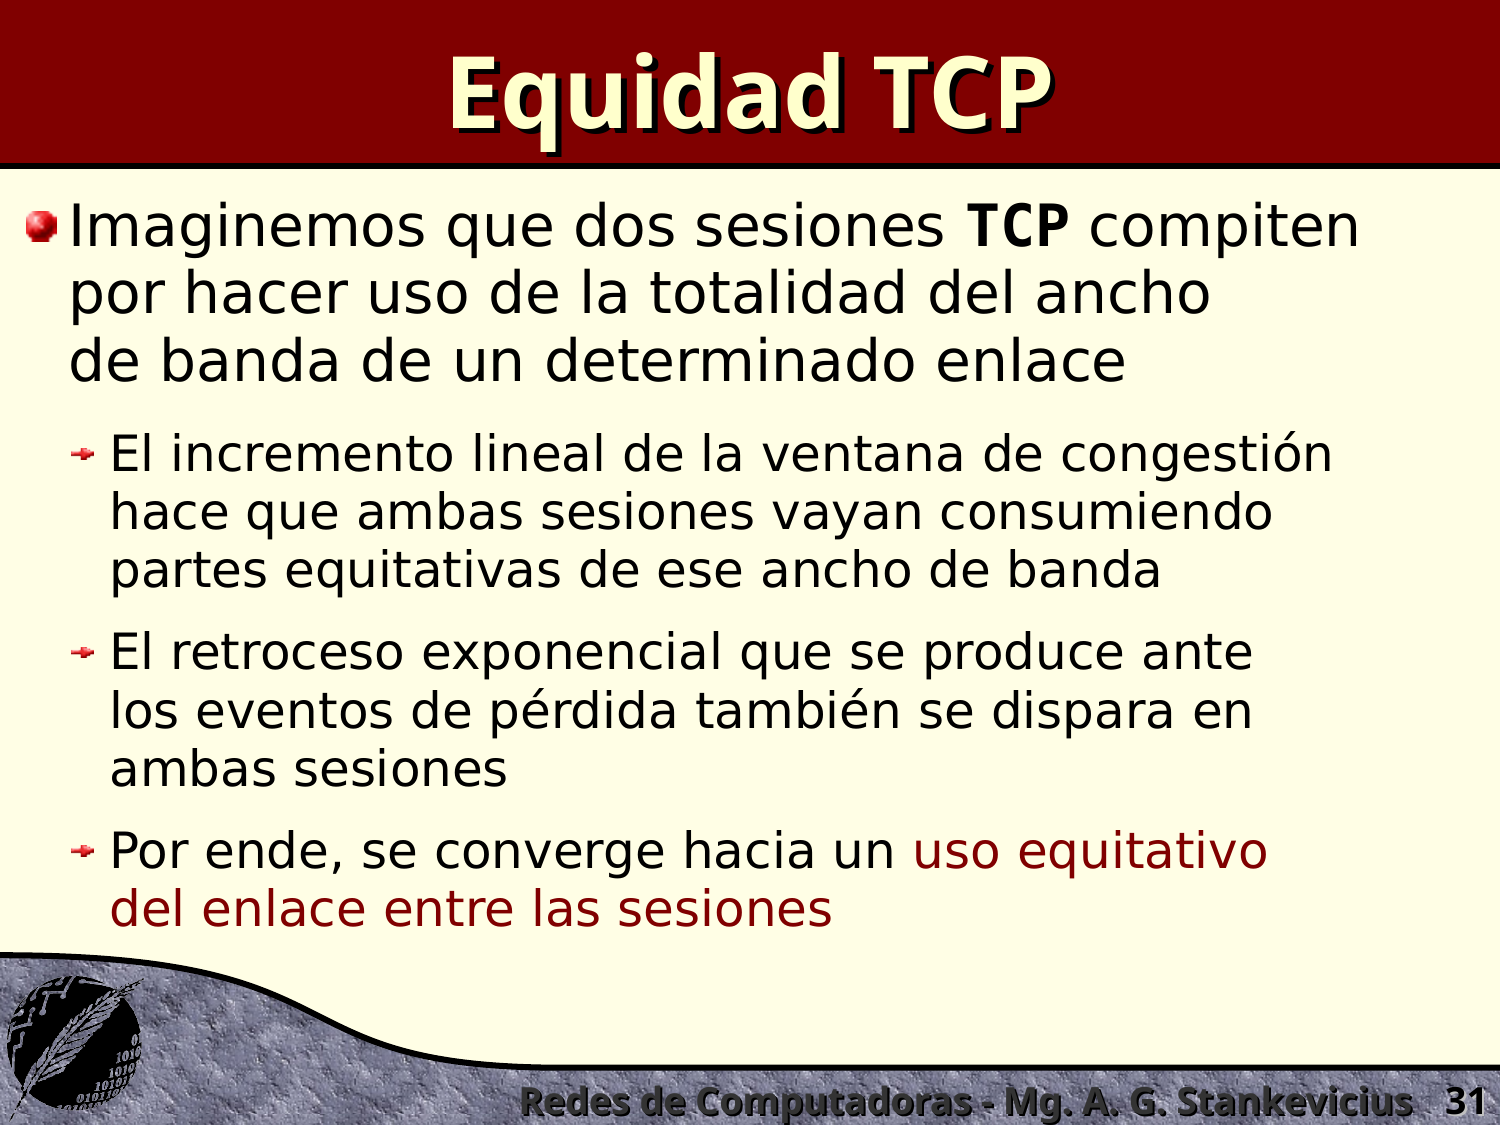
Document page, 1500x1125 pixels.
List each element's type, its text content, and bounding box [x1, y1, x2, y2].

picture [1047, 1100, 1054, 1110]
title Equidad TCP [15, 5, 1485, 160]
list Imaginemos que dos sesiones TCP compiten por hacer uso de la totalidad del ancho de banda de un determinado enlace El incremento lineal de la ventana de congestión hace que ambas sesiones vayan consumiendo partes equitativas de ese ancho de banda El retroceso exponencial que se produce ante los eventos de pérdida también se dispara en ambas sesiones Por ende, se converge hacia un uso equitativo del enlace entre las sesiones [11, 192, 1486, 939]
picture [790, 1100, 795, 1110]
picture [0, 959, 1500, 1125]
